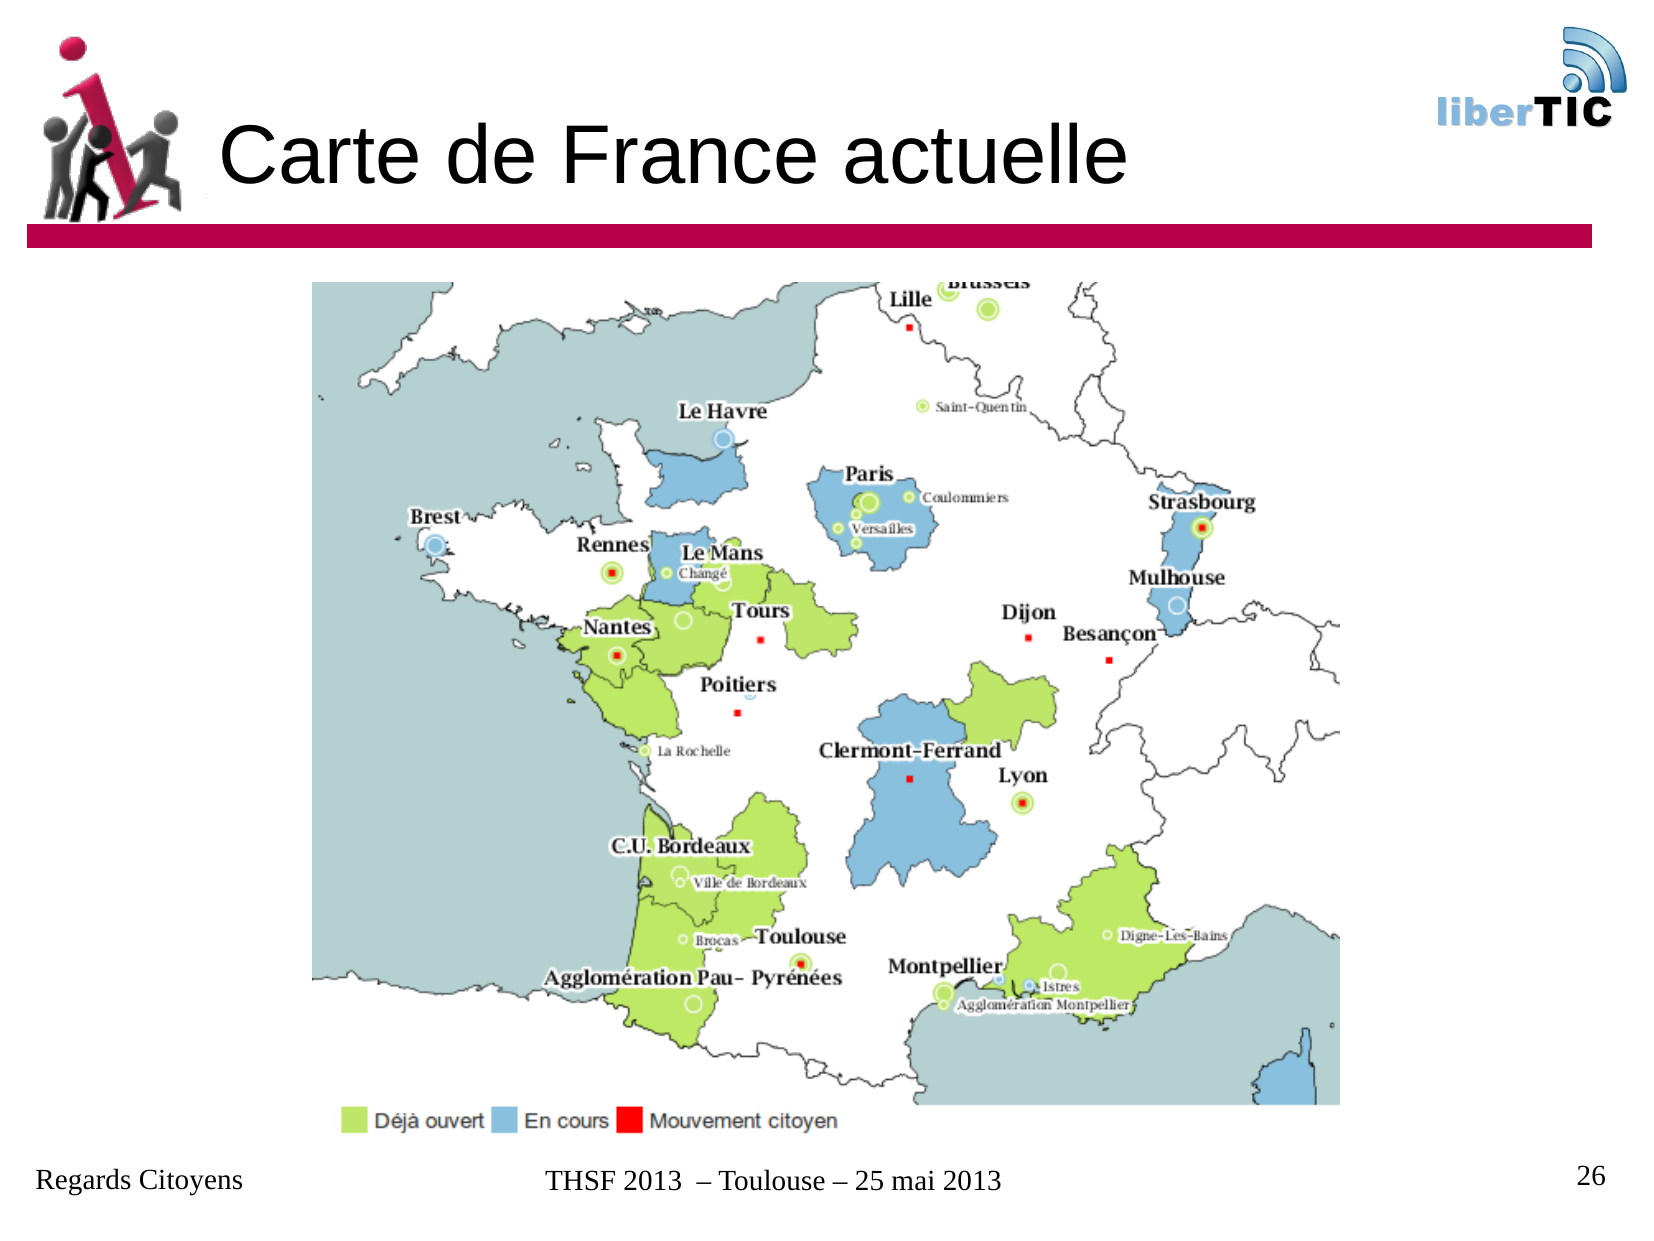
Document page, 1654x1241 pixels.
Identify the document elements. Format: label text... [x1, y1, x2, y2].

title Carte de France actuelle [218, 59, 1654, 252]
picture [1407, 11, 1654, 161]
picture [27, 31, 208, 224]
picture [312, 282, 1340, 1158]
